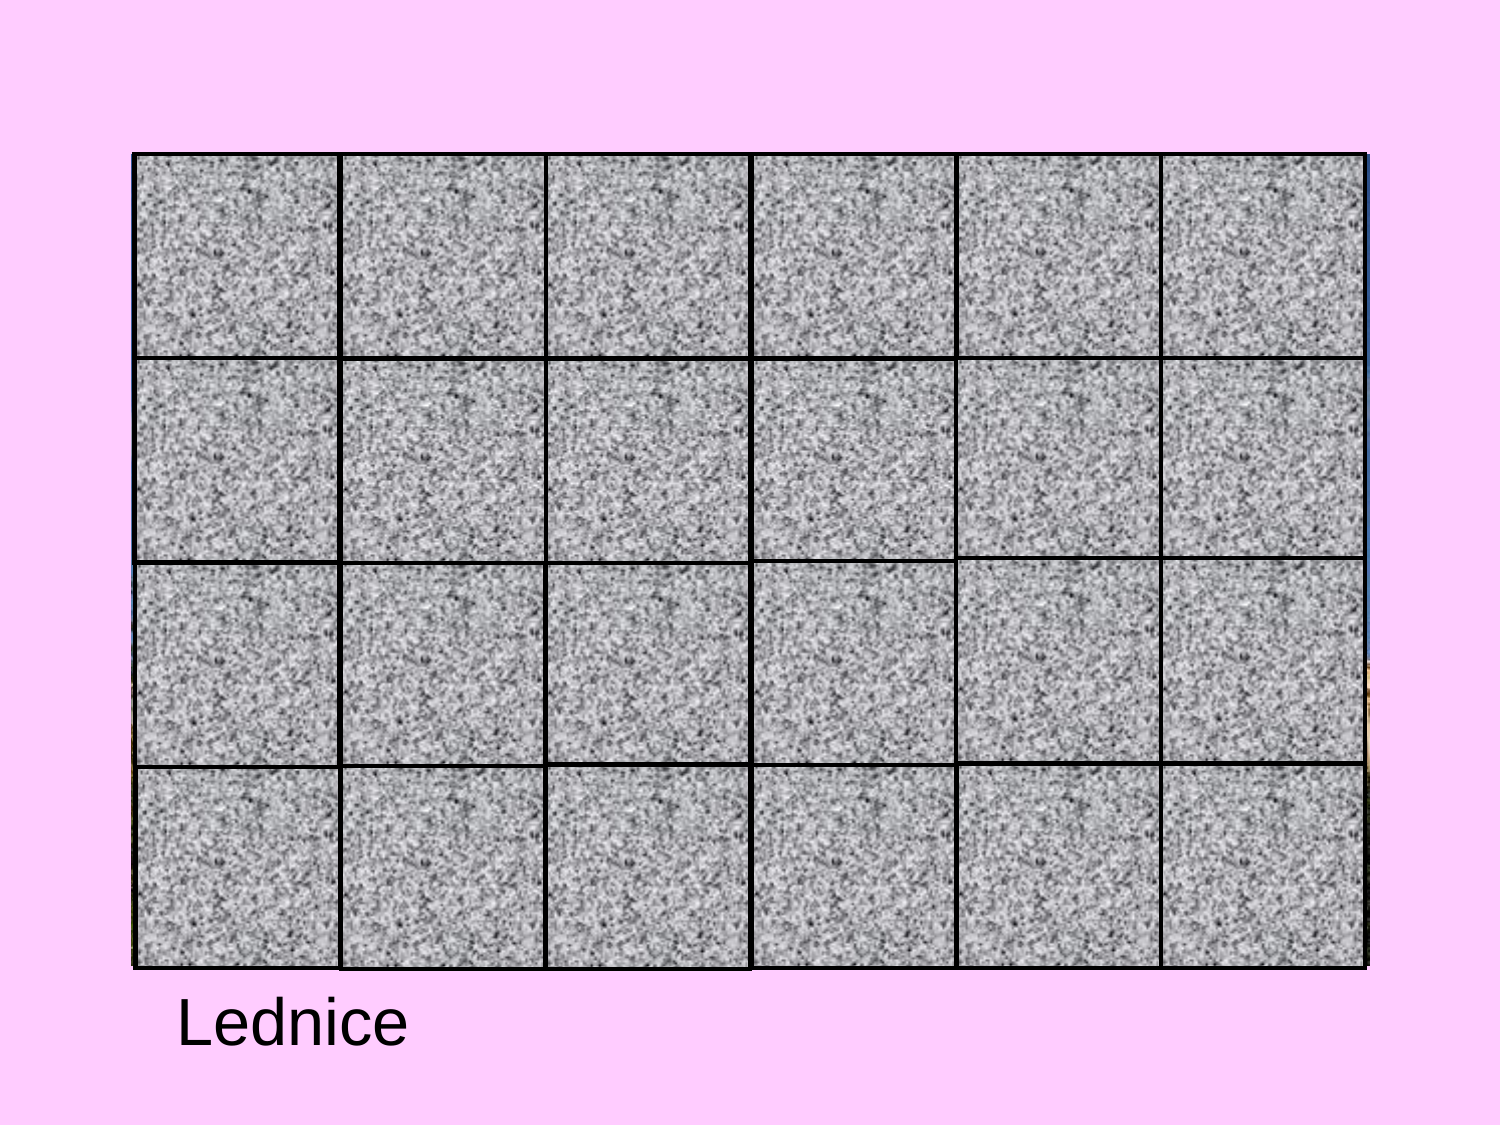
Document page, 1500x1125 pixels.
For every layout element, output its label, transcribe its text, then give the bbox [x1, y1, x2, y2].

text_box [341, 153, 751, 970]
picture [1366, 154, 1370, 966]
text_box Lednice [161, 971, 546, 1067]
text_box [134, 153, 340, 969]
picture [131, 154, 135, 966]
text_box [752, 153, 1366, 969]
